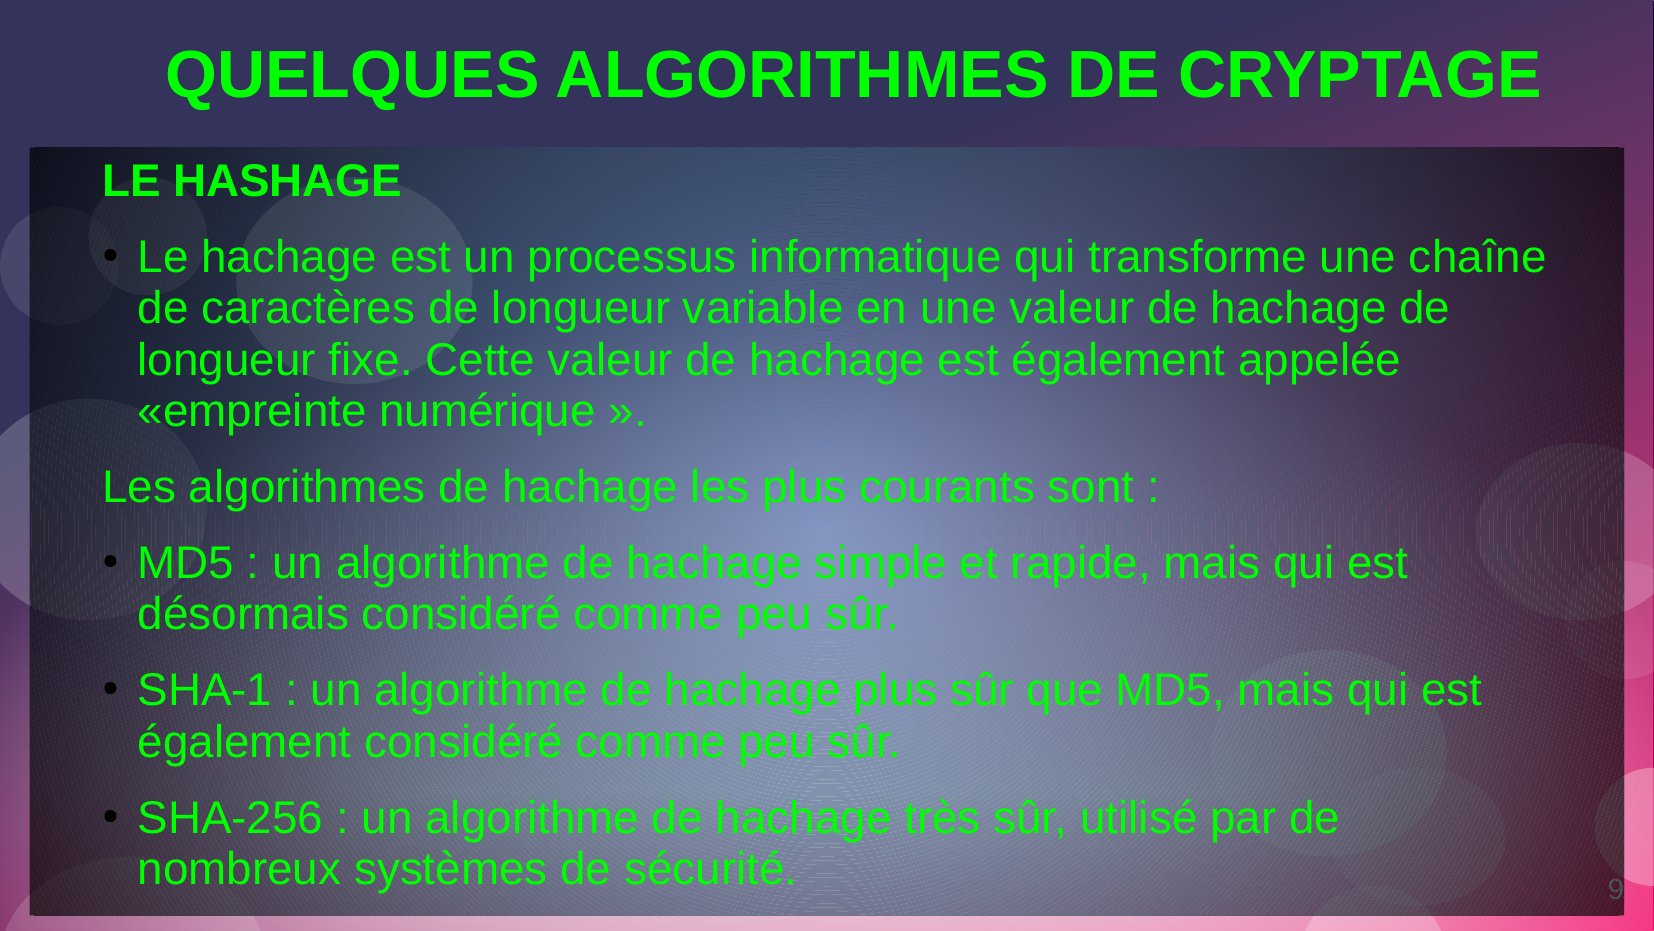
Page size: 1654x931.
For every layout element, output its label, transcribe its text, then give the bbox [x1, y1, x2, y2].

text_box LE HASHAGE Le hachage est un processus informatique qui transforme une chaîne de caractères de longueur variable en une valeur de hachage de longueur fixe. Cette valeur de hachage est également appelée «empreinte numérique ». Les algorithmes de hachage les plus courants sont : MD5 : un algorithme de hachage simple et rapide, mais qui est désormais considéré comme peu sûr. SHA-1 : un algorithme de hachage plus sûr que MD5, mais qui est également considéré comme peu sûr. SHA-256 : un algorithme de hachage très sûr, utilisé par de nombreux systèmes de sécurité. [87, 147, 1565, 931]
text_box [29, 147, 87, 916]
text_box [1565, 147, 1625, 916]
title Quelques algorithmes de cryptage [89, 15, 1567, 134]
